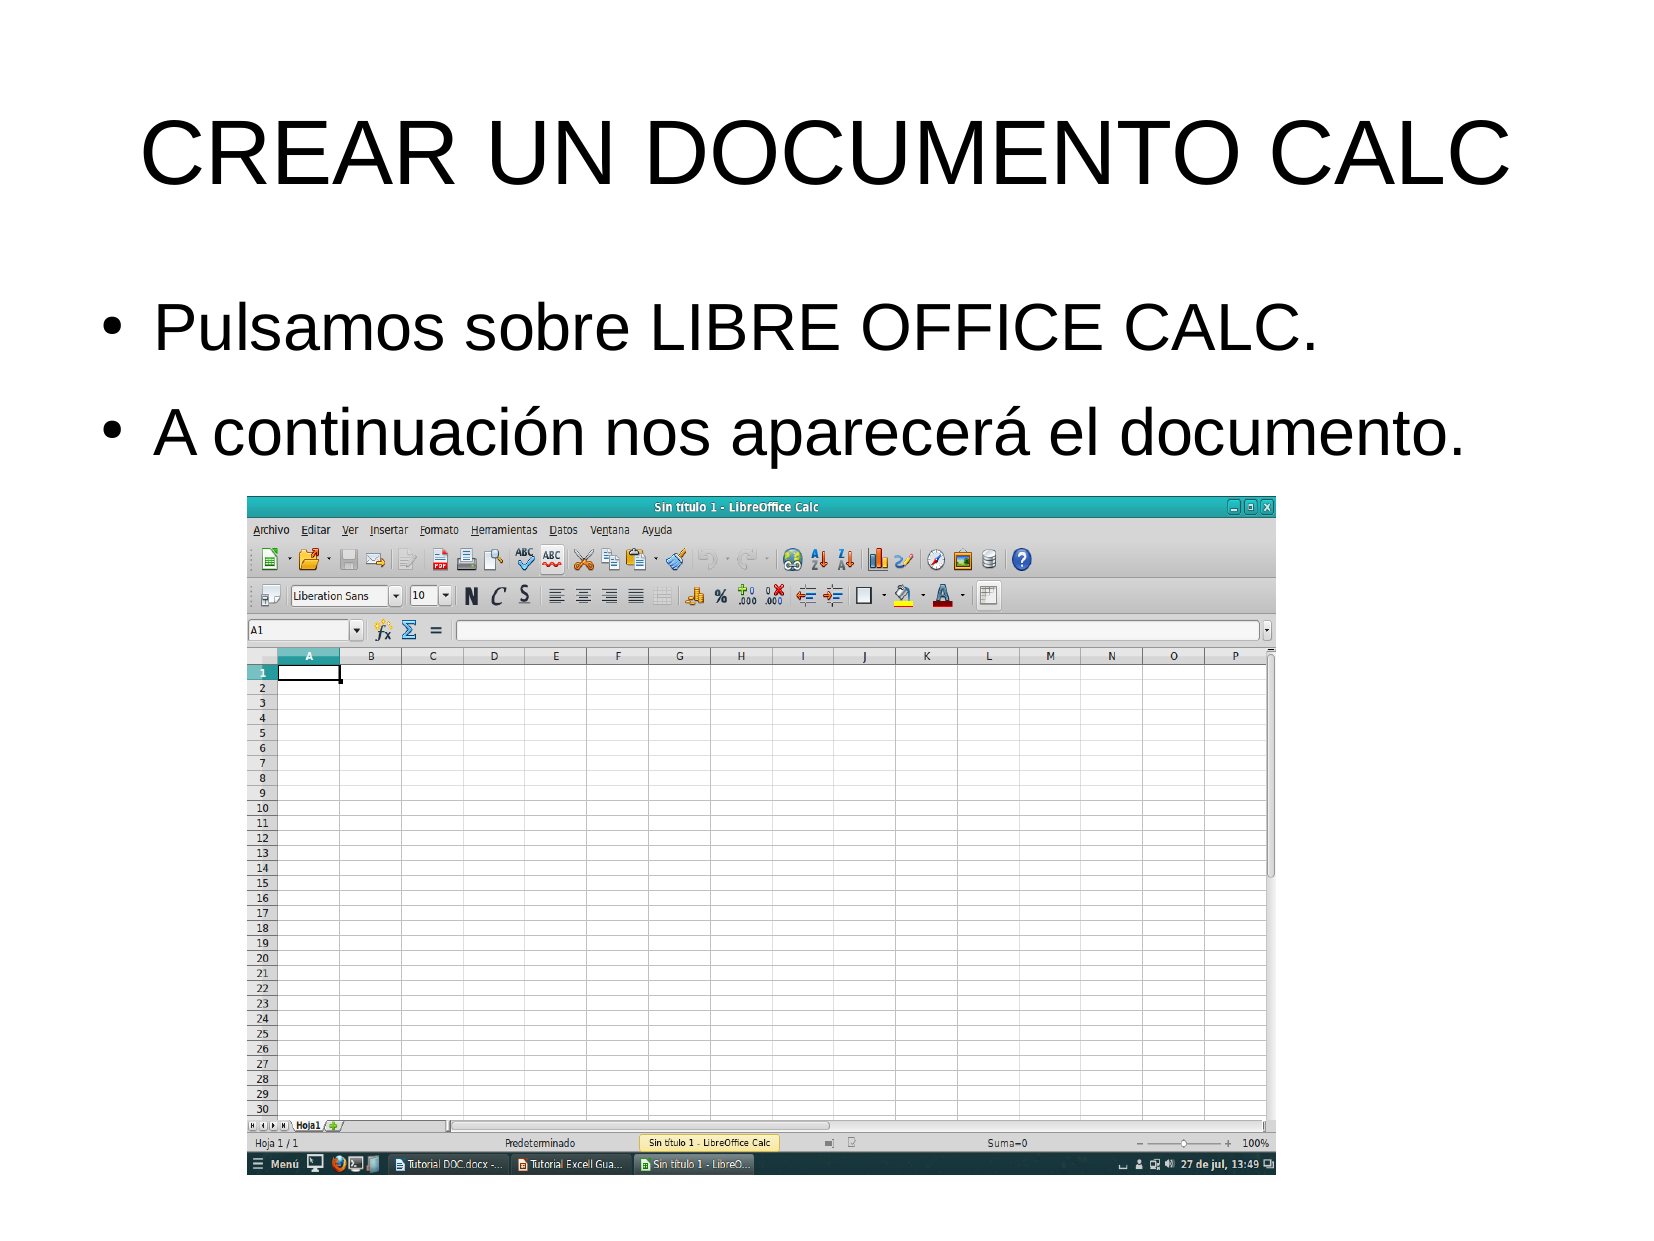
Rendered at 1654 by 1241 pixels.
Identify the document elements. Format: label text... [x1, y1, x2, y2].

title CREAR UN DOCUMENTO CALC [82, 49, 1571, 257]
list Pulsamos sobre LIBRE OFFICE CALC. A continuación nos aparecerá el documento. [82, 290, 1571, 1010]
picture [247, 496, 1276, 1175]
